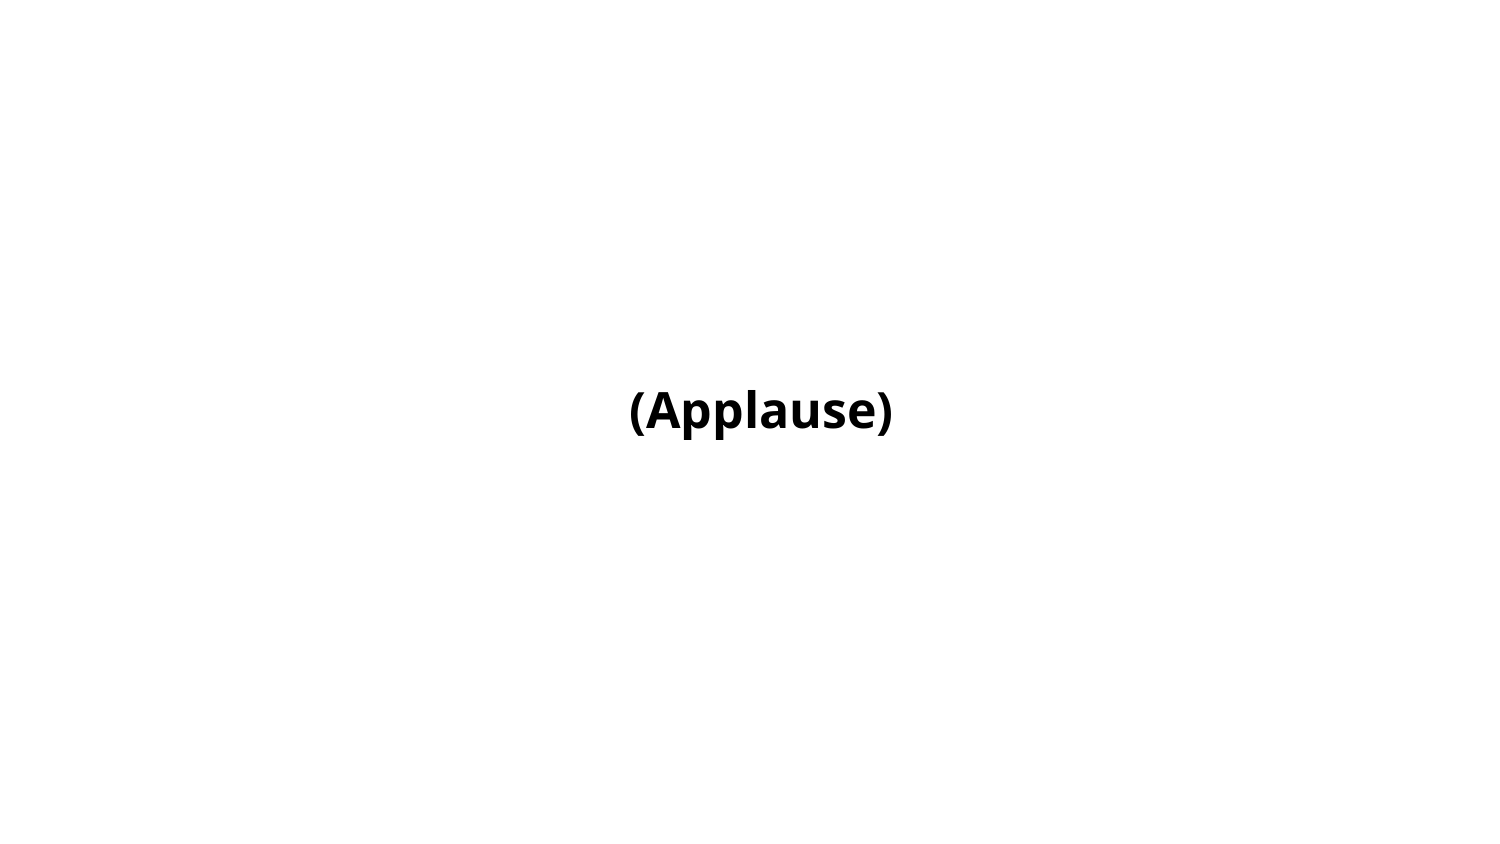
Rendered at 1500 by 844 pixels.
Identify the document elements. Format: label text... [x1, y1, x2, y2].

subtitle (Applause) [82, 82, 1433, 736]
